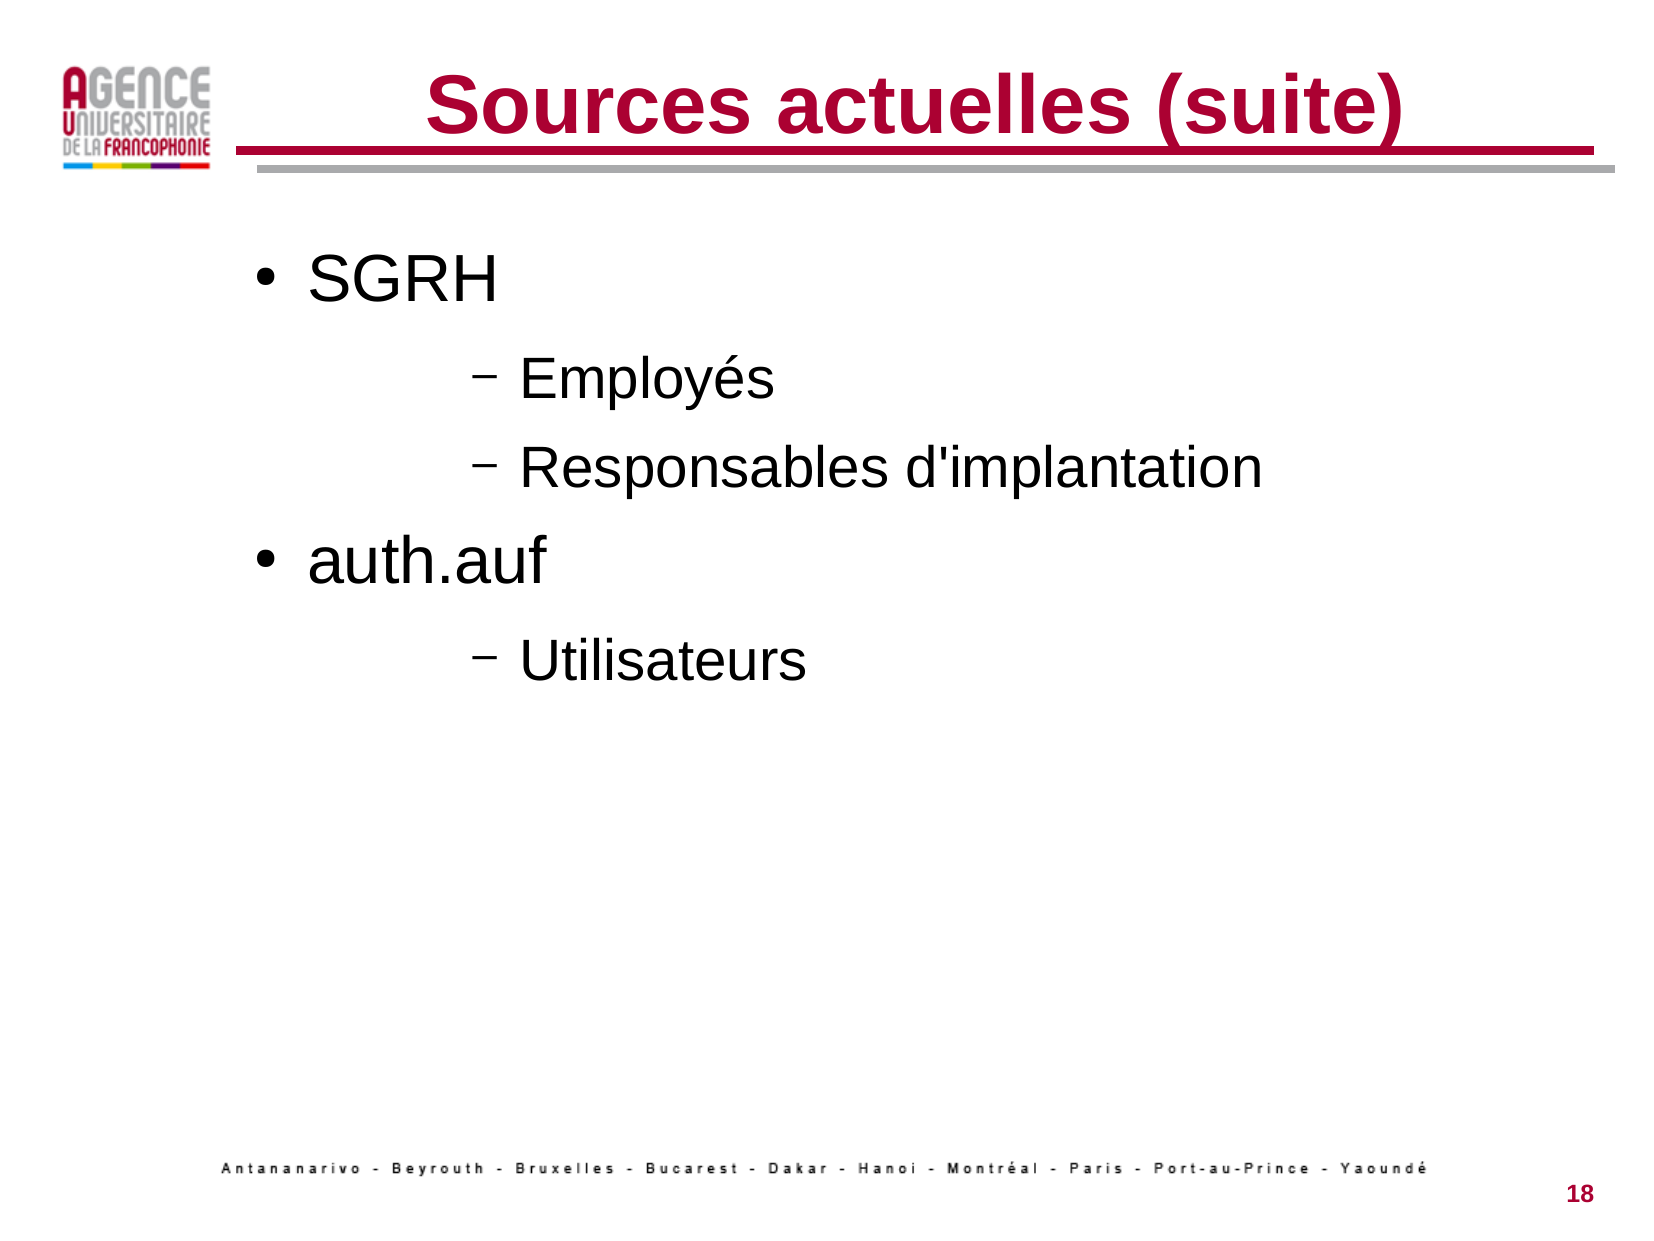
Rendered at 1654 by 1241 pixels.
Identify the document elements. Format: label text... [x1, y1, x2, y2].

picture [29, 29, 1625, 1241]
title Sources actuelles (suite) [236, 58, 1595, 152]
list SGRH Employés Responsables d'implantation auth.auf Utilisateurs [236, 241, 1595, 1135]
